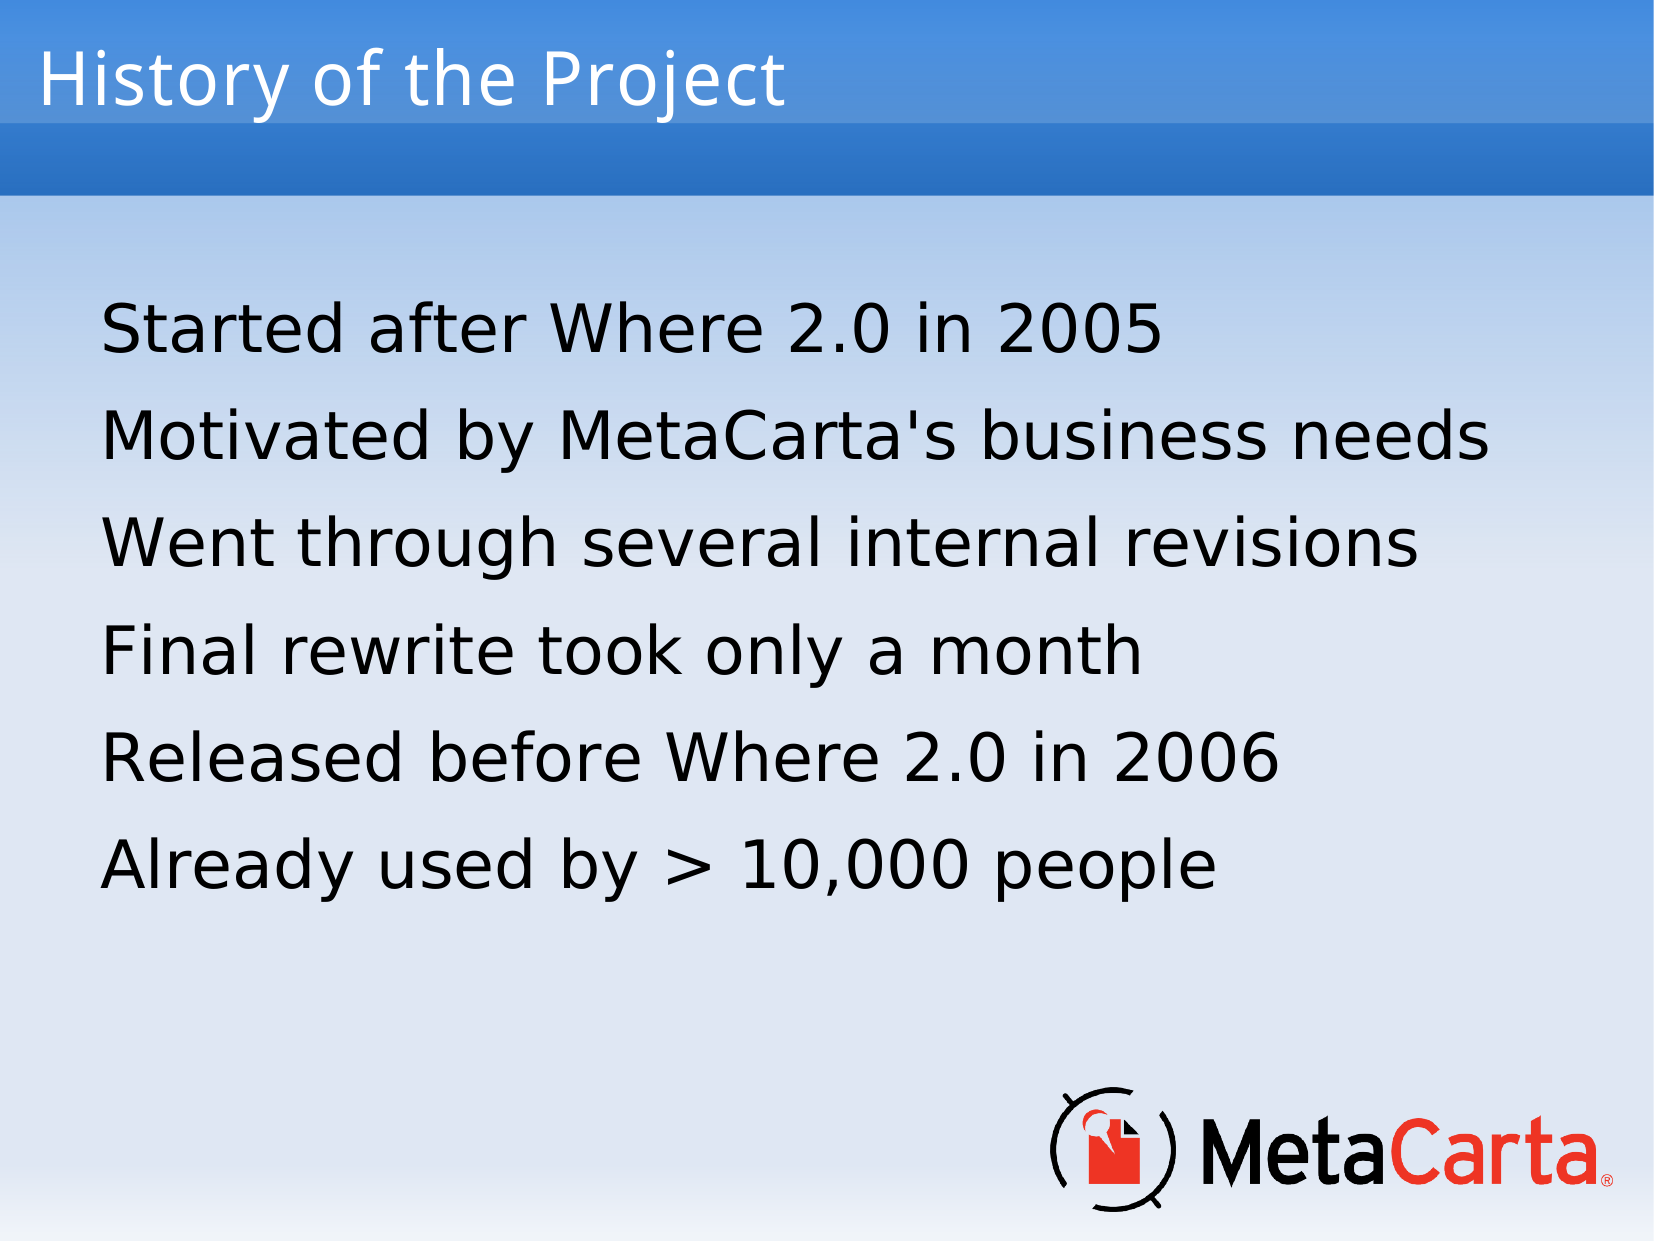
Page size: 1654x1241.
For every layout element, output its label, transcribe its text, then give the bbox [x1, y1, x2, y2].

title History of the Project [37, 2, 1463, 151]
list Started after Where 2.0 in 2005 Motivated by MetaCarta's business needs Went through several internal revisions Final rewrite took only a month Released before Where 2.0 in 2006 Already used by > 10,000 people [82, 290, 1571, 1109]
picture [0, 0, 1654, 1241]
